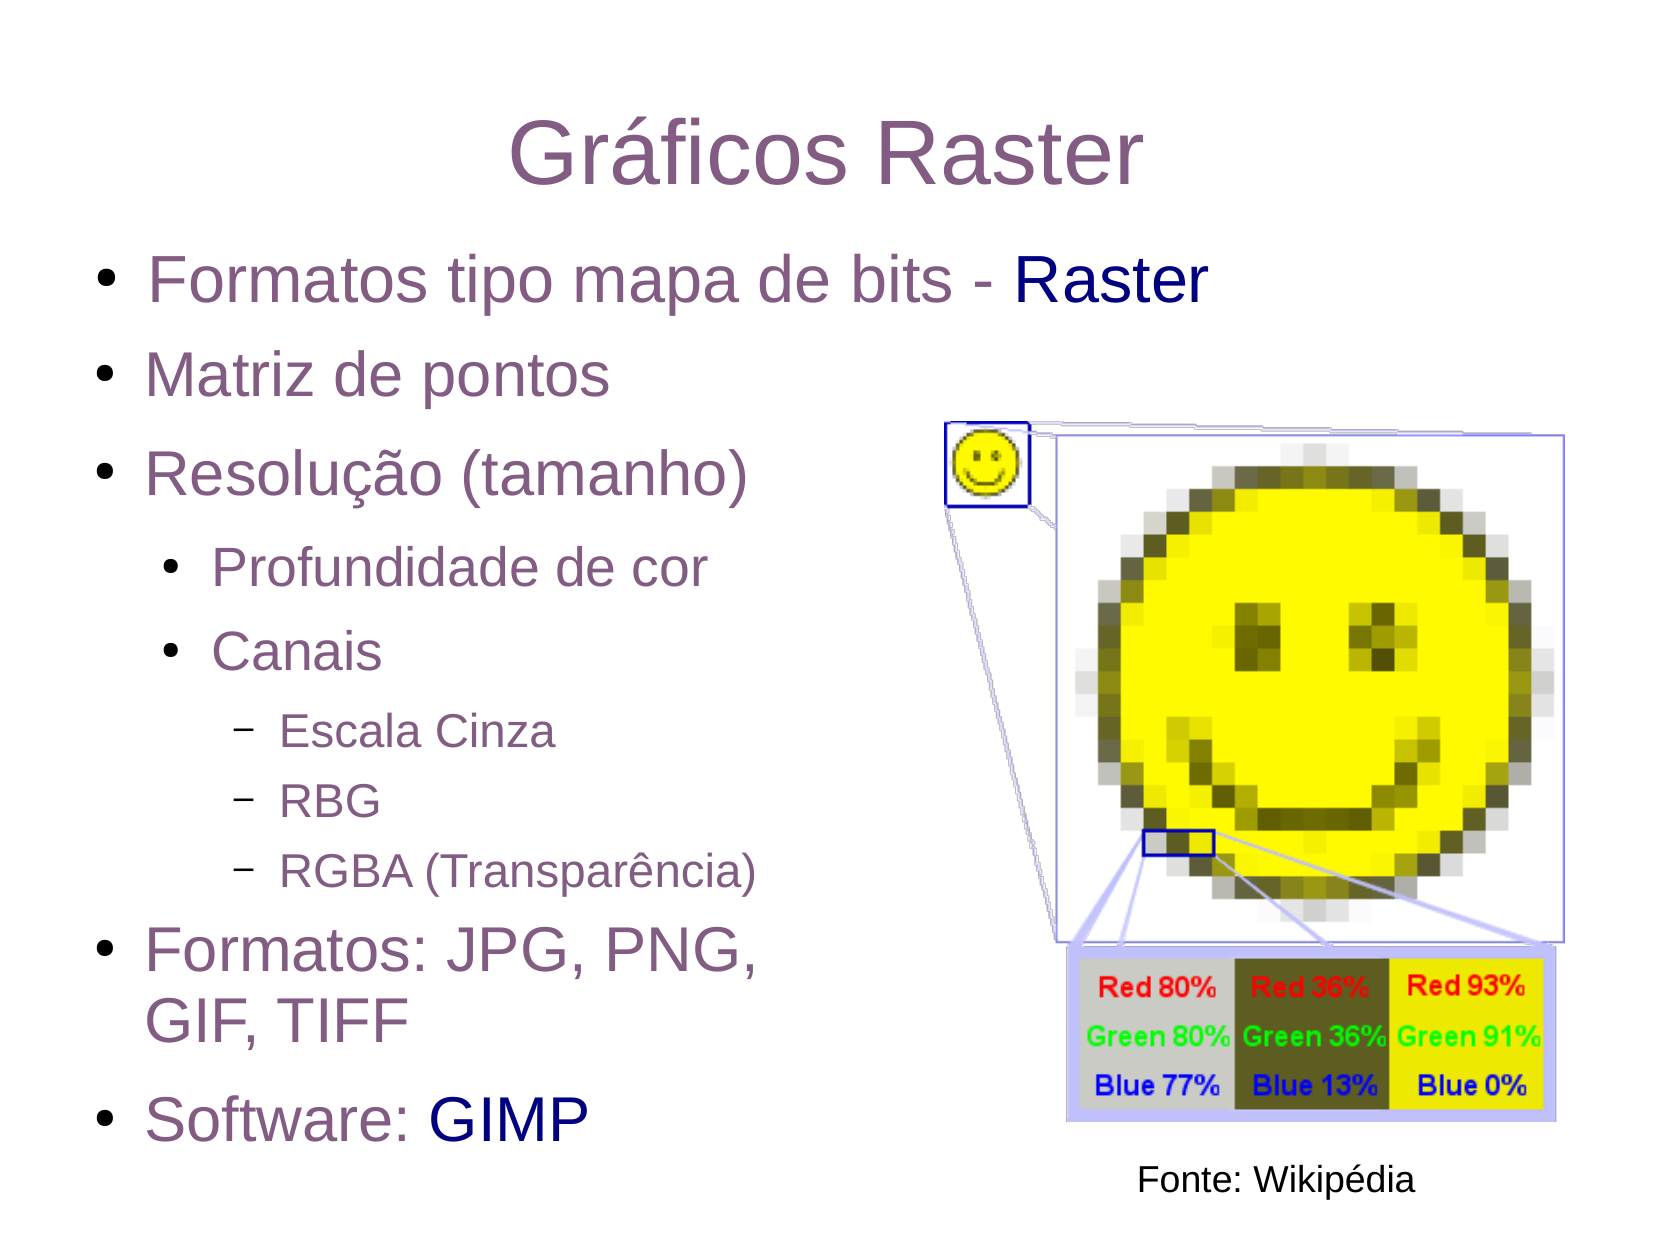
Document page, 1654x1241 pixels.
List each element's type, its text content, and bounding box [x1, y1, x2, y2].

title Gráficos Raster [82, 49, 1571, 257]
picture [944, 421, 1565, 1123]
list Formatos tipo mapa de bits - Raster [76, 242, 1565, 449]
list Matriz de pontos Resolução (tamanho) Profundidade de cor Canais Escala Cinza RBG RGBA (Transparência) Formatos: JPG, PNG, GIF, TIFF Software: GIMP [76, 338, 857, 1158]
text_box Fonte: Wikipédia [1122, 1151, 1431, 1209]
